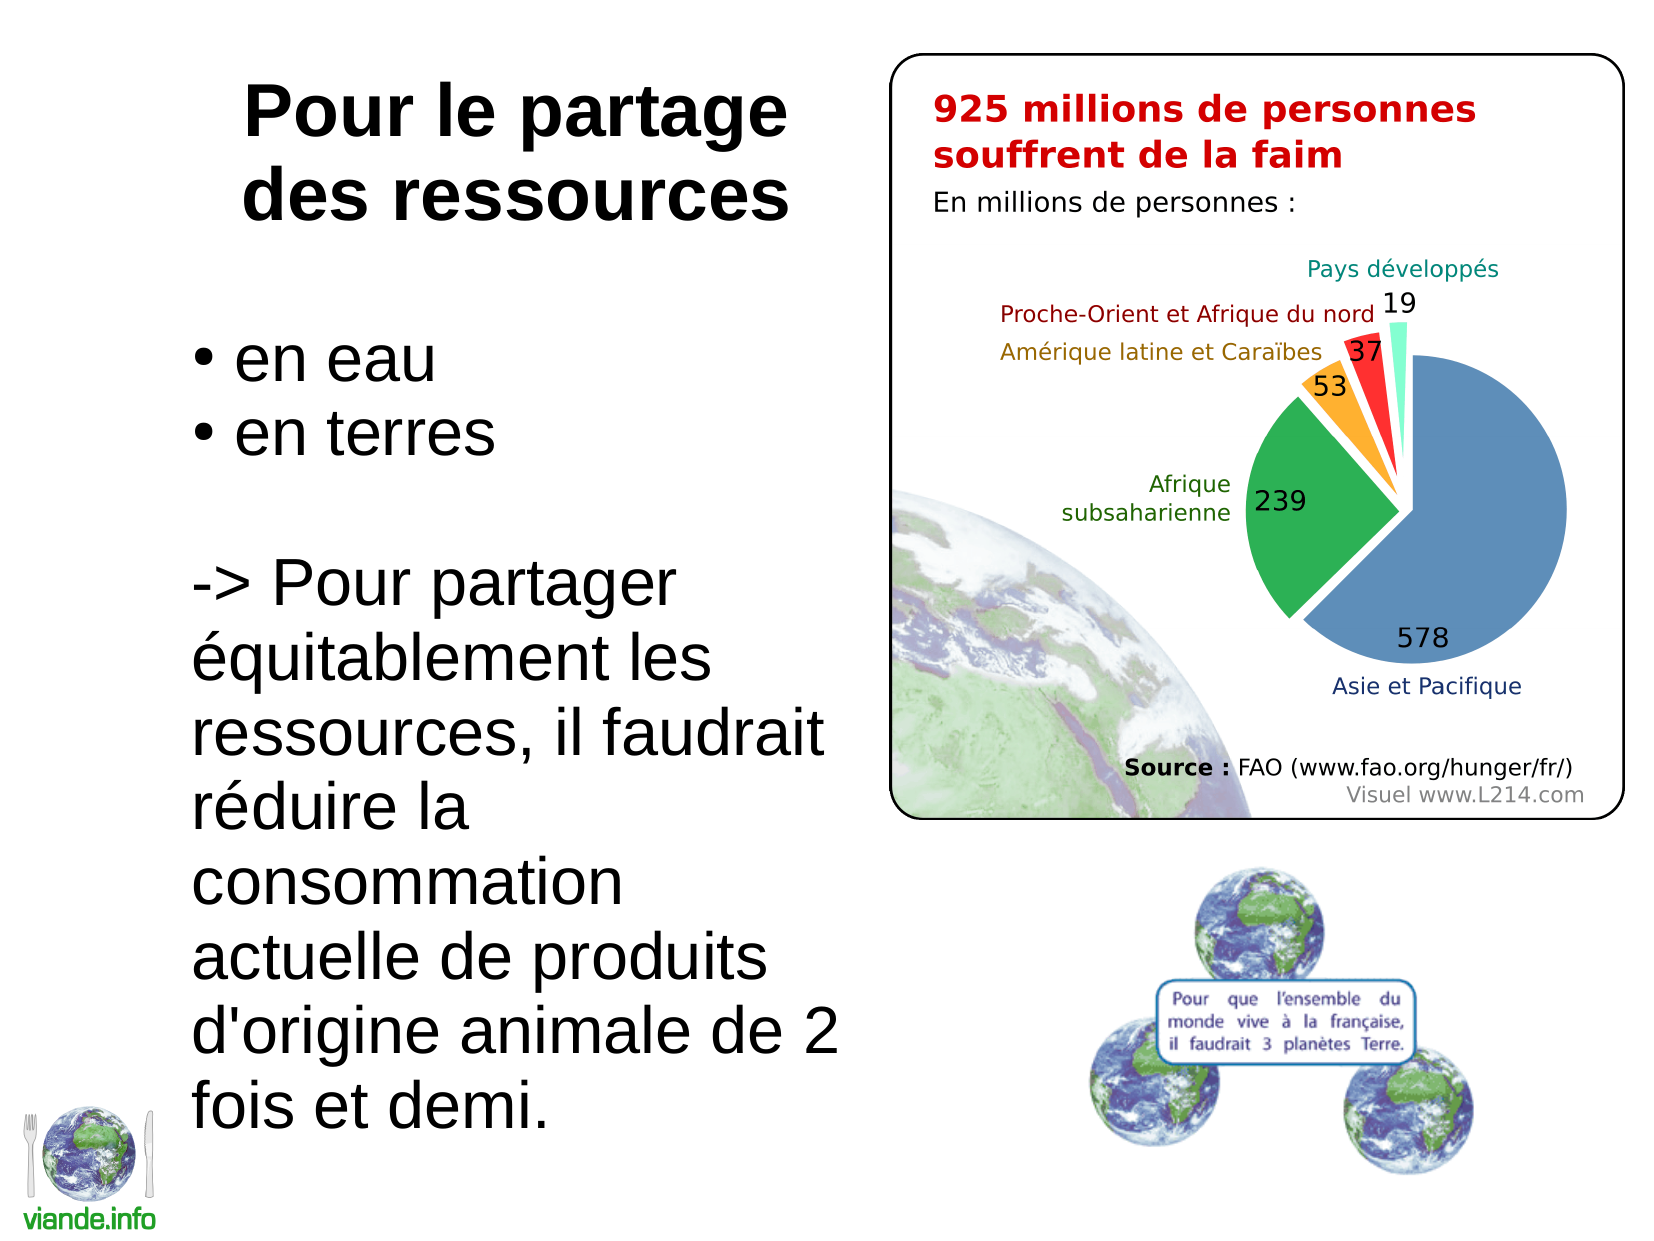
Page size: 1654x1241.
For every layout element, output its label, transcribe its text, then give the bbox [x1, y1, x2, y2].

picture [889, 53, 1625, 820]
text_box Pour le partage des ressources en eau en terres -> Pour partager équitablement les ressources, il faudrait réduire la consommation actuelle de produits d'origine animale de 2 fois et demi. [177, 61, 857, 1241]
picture [1081, 856, 1477, 1183]
picture [0, 1092, 178, 1241]
